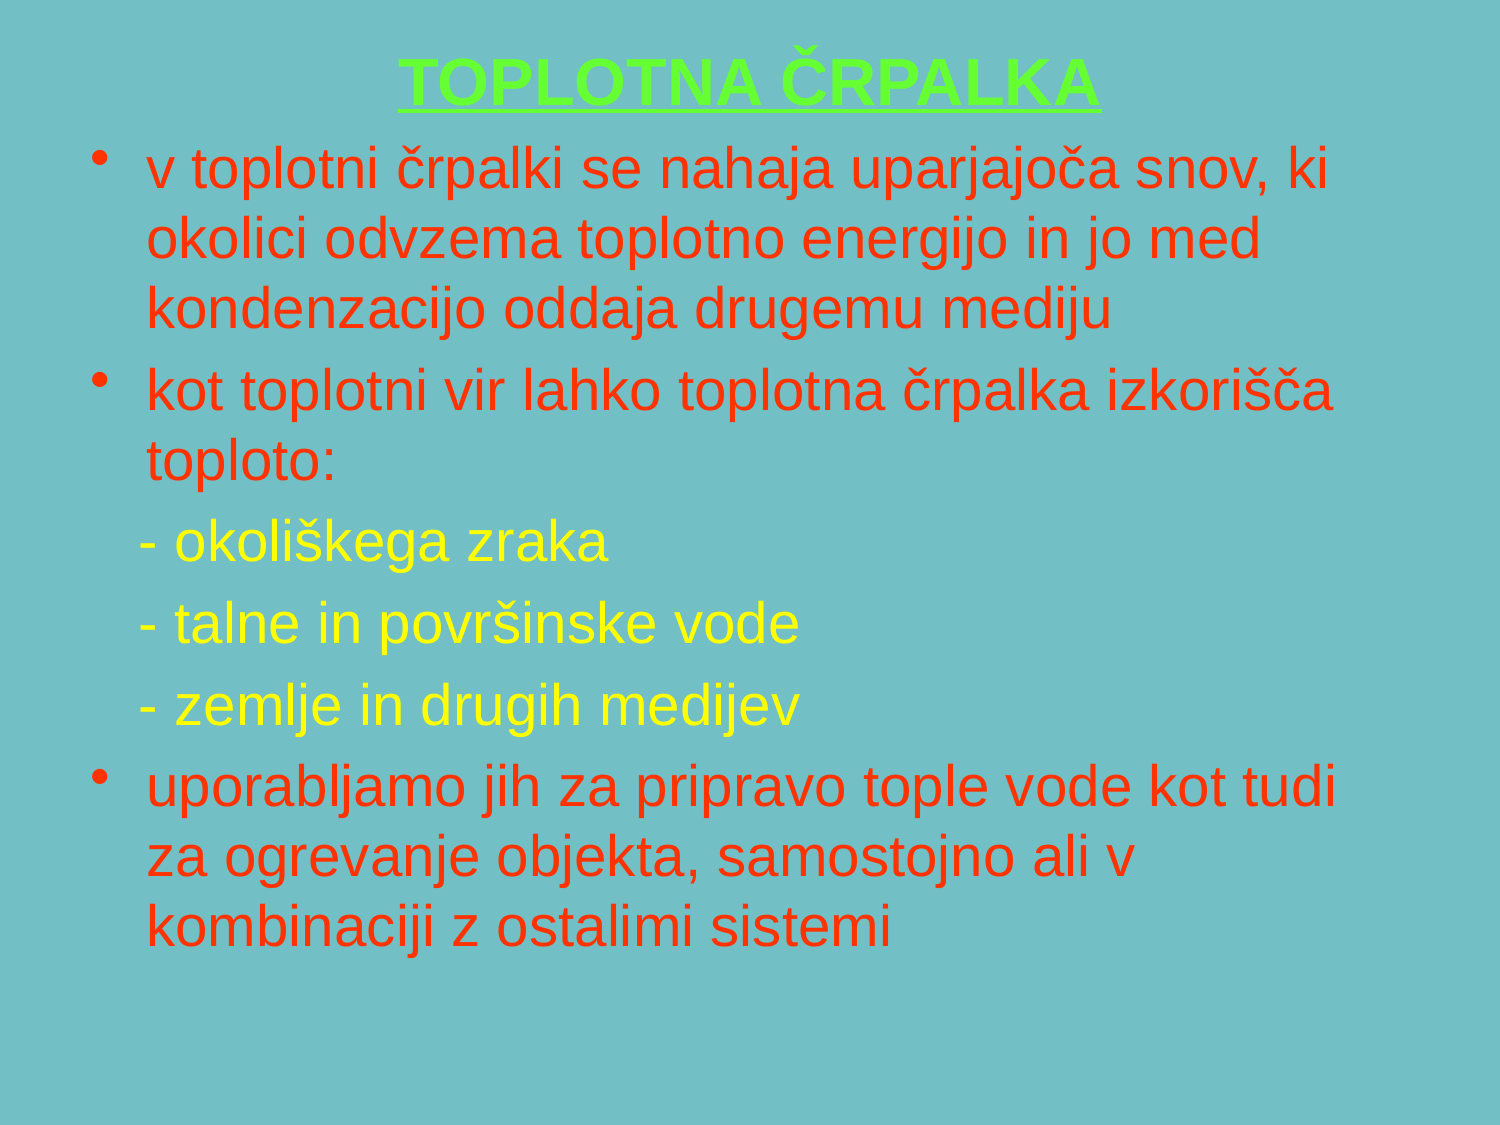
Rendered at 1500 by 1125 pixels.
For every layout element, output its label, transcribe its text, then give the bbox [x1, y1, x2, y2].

list TOPLOTNA ČRPALKA v toplotni črpalki se nahaja uparjajoča snov, ki okolici odvzema toplotno energijo in jo med kondenzacijo oddaja drugemu mediju kot toplotni vir lahko toplotna črpalka izkorišča toploto: - okoliškega zraka - talne in površinske vode - zemlje in drugih medijev uporabljamo jih za pripravo tople vode kot tudi za ogrevanje objekta, samostojno ali v kombinaciji z ostalimi sistemi [75, 31, 1425, 1005]
